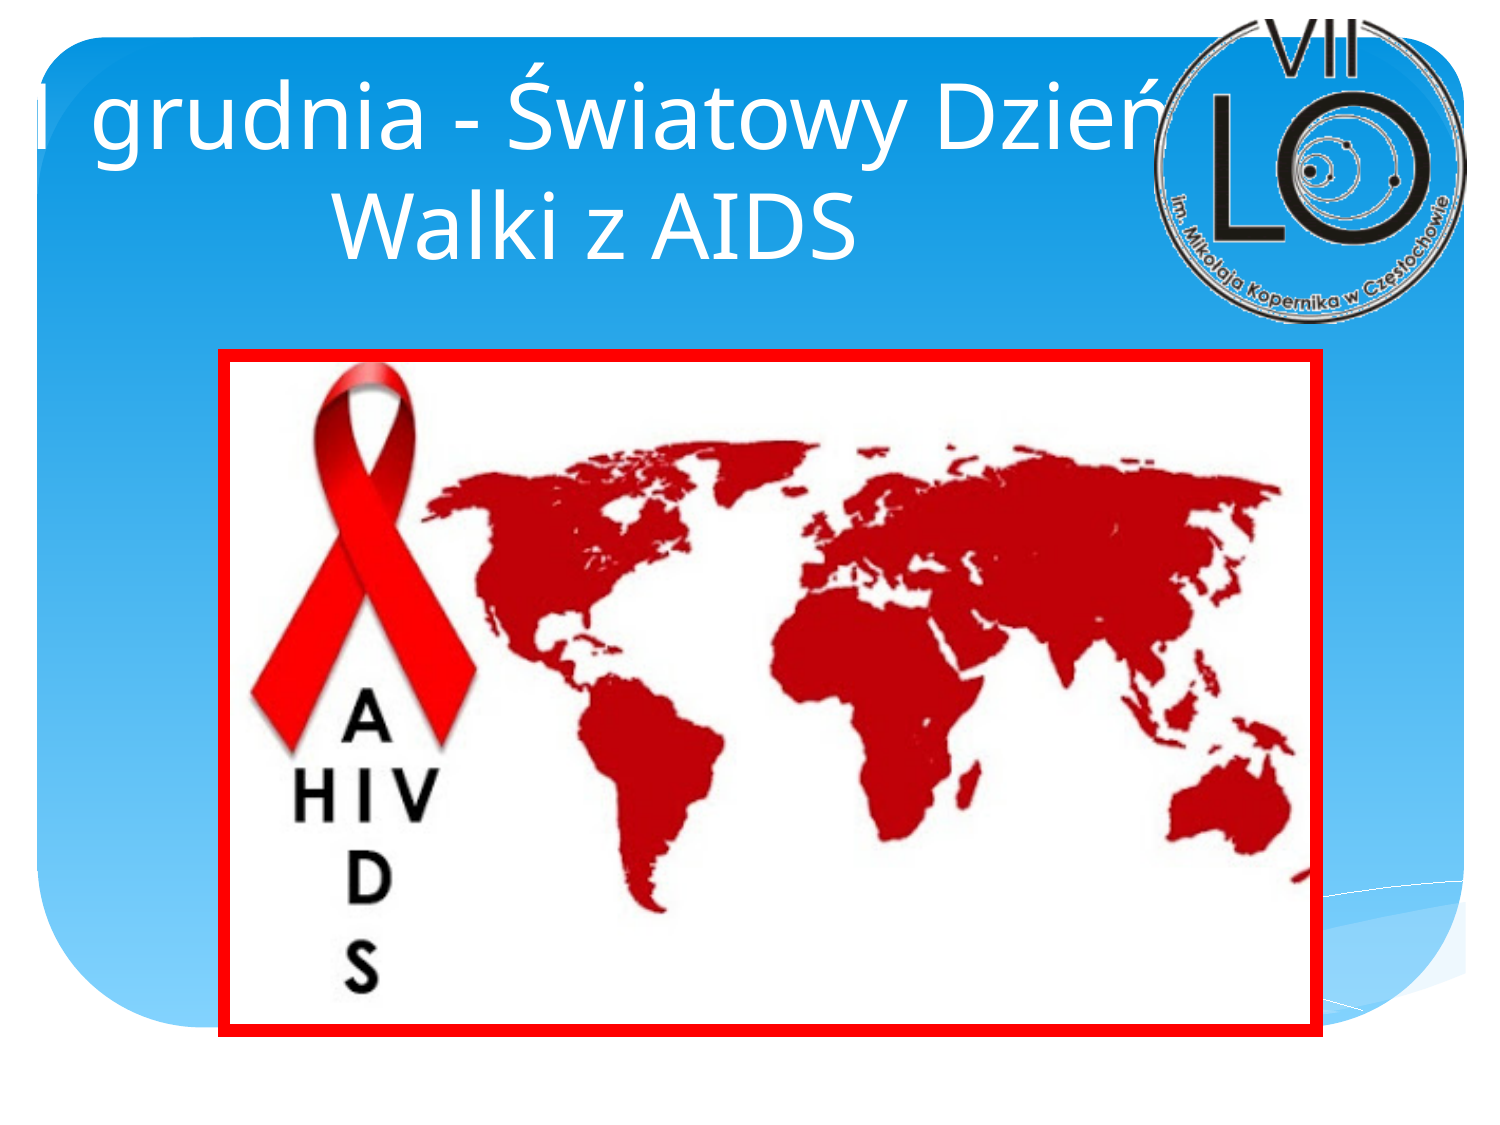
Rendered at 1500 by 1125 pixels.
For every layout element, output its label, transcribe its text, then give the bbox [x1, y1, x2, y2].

picture [230, 361, 1311, 1025]
title 1 grudnia - Światowy Dzień Walki z AIDS [0, 50, 1232, 343]
picture [1154, 19, 1467, 324]
